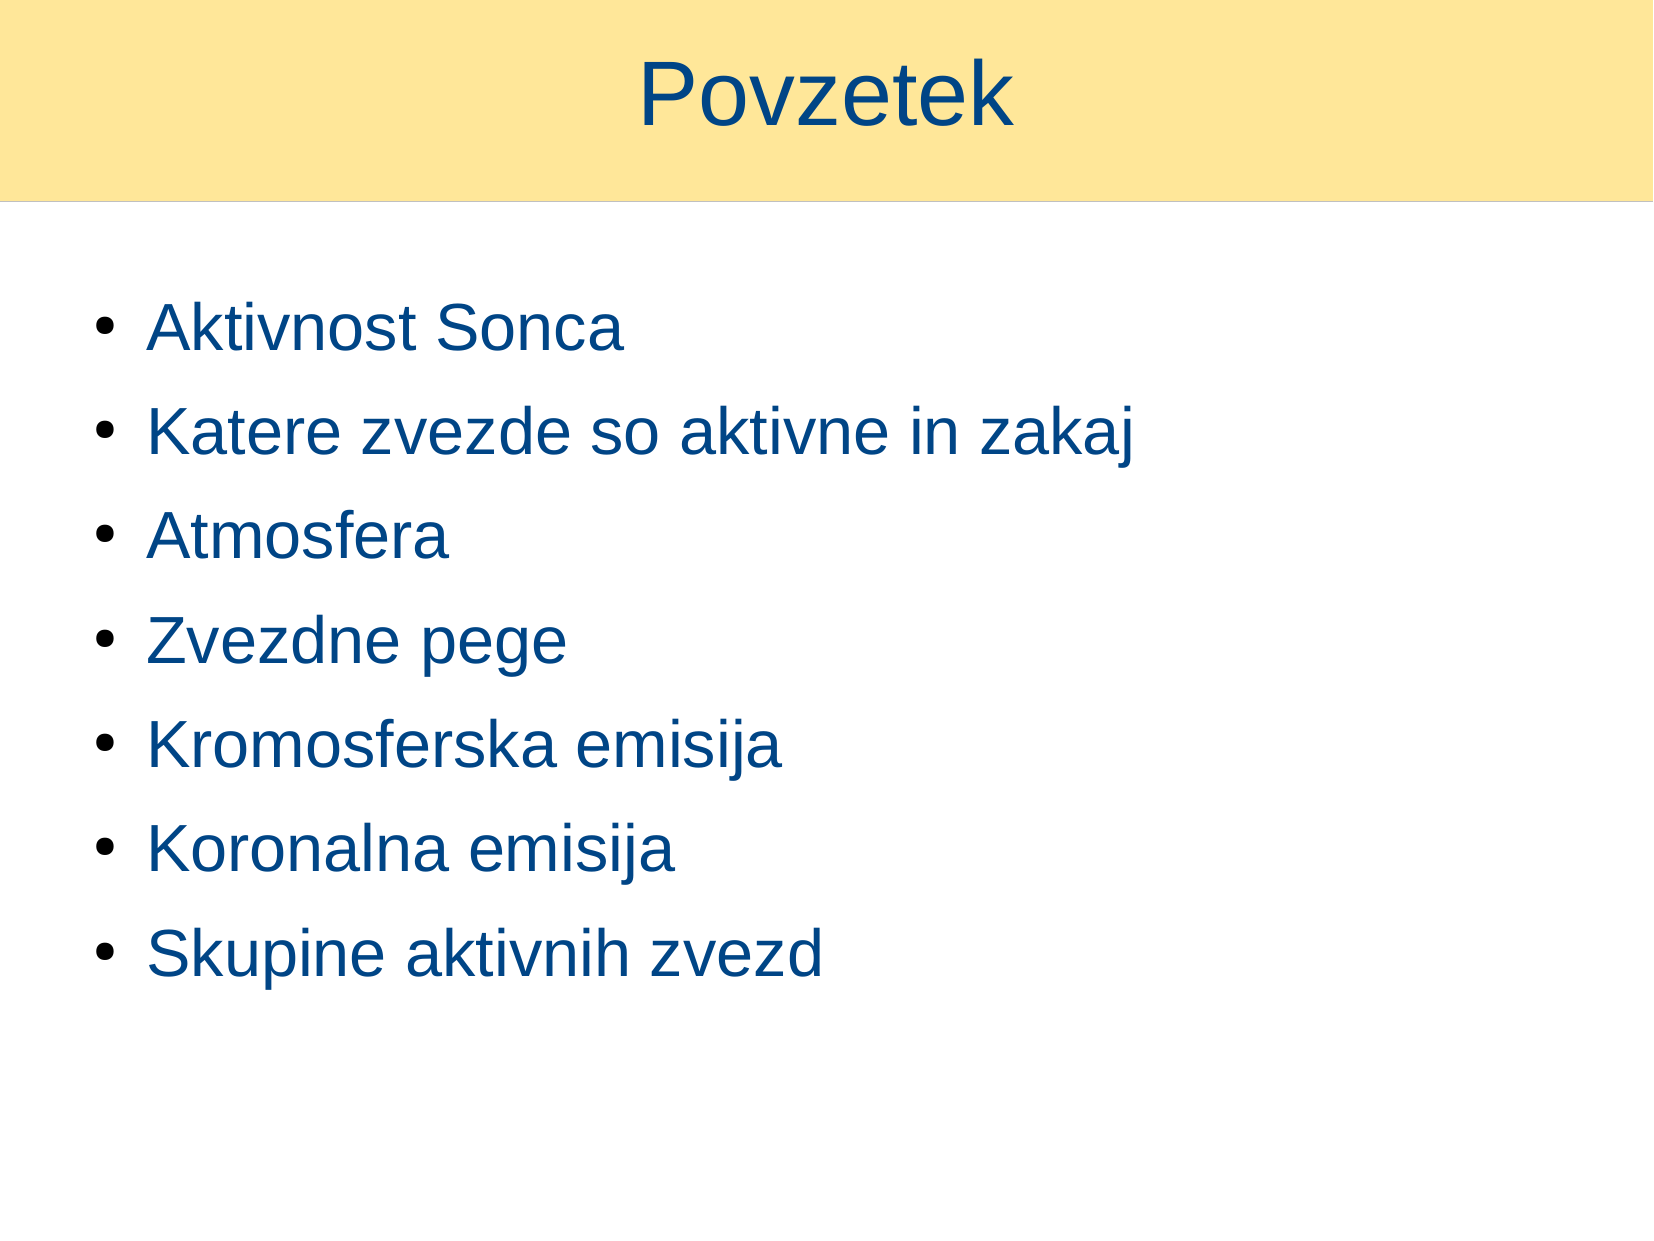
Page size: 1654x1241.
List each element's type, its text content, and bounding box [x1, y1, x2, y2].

list Aktivnost Sonca Katere zvezde so aktivne in zakaj Atmosfera Zvezdne pege Kromosferska emisija Koronalna emisija Skupine aktivnih zvezd [75, 214, 1531, 1111]
text_box [0, 0, 1653, 202]
title Povzetek [82, 0, 1571, 198]
